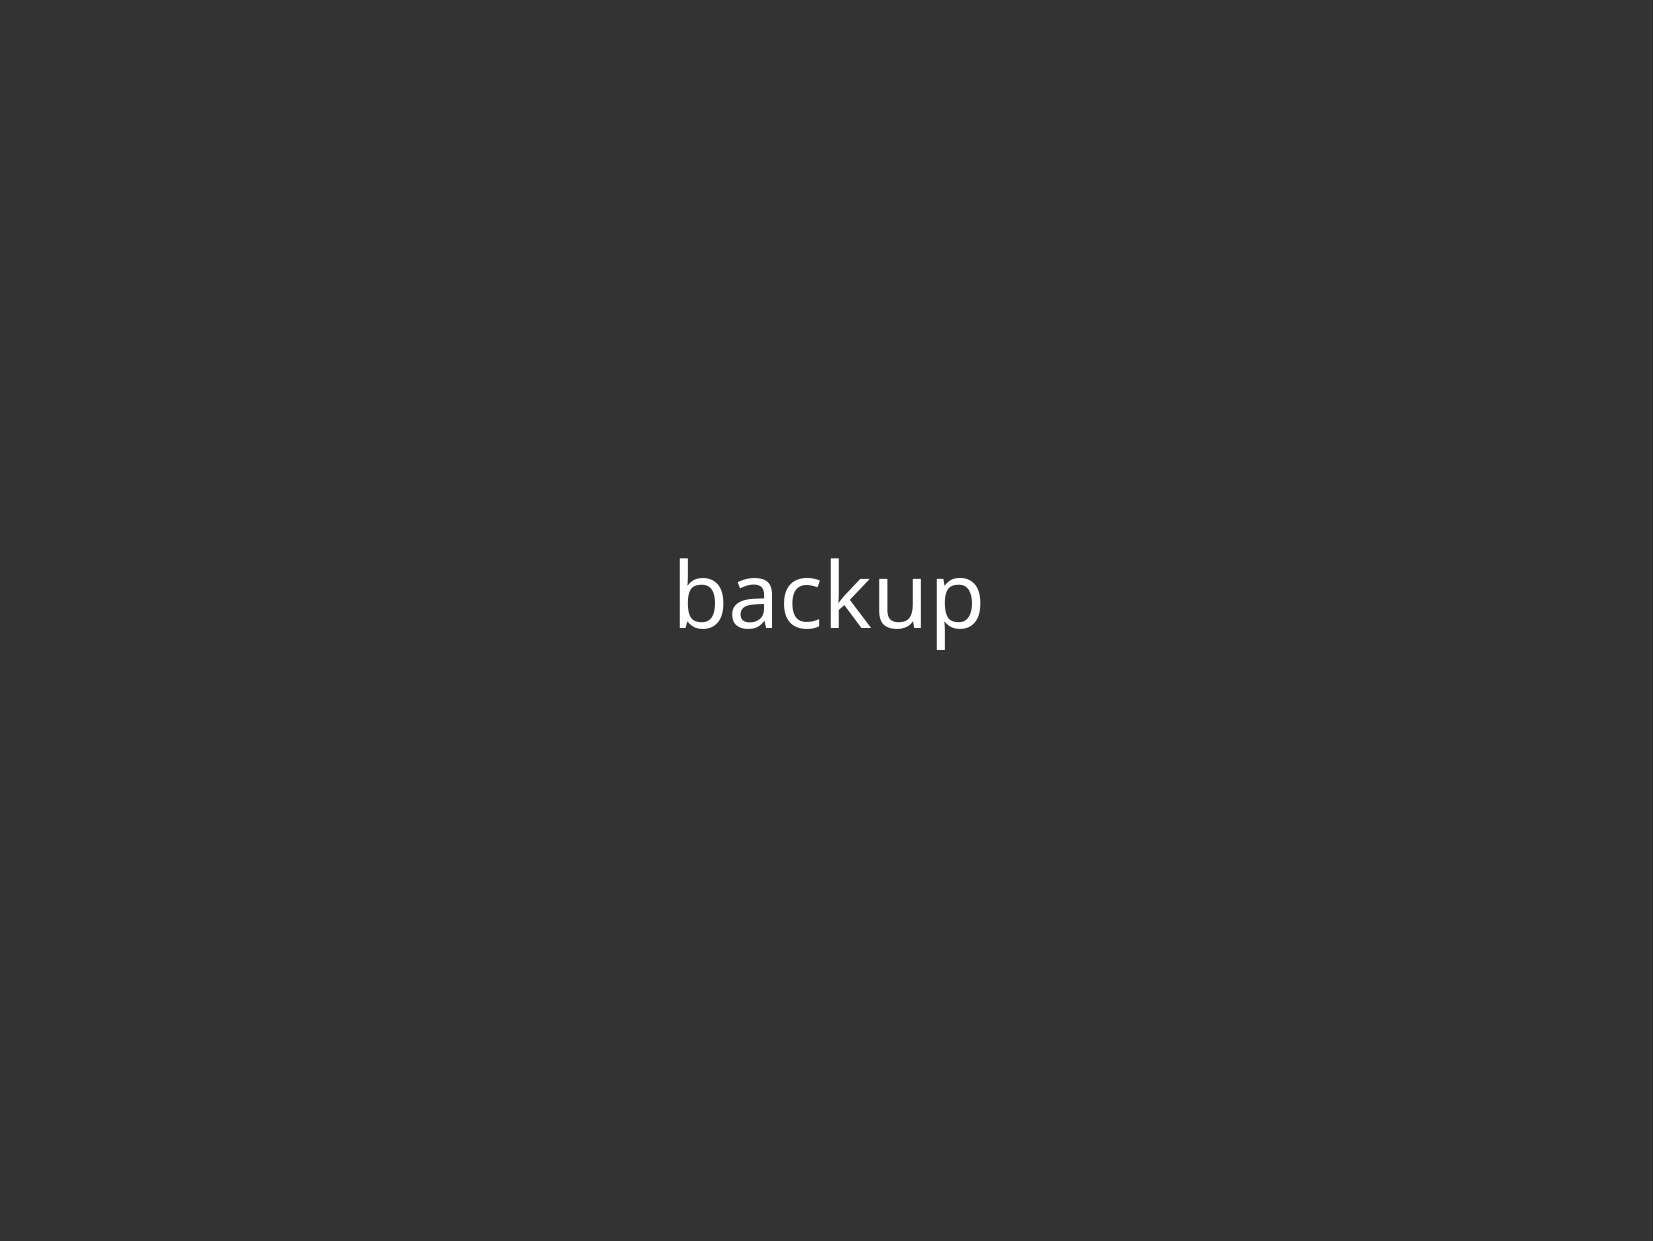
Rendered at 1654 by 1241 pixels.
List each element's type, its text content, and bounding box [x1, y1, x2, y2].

title backup [123, 489, 1535, 697]
